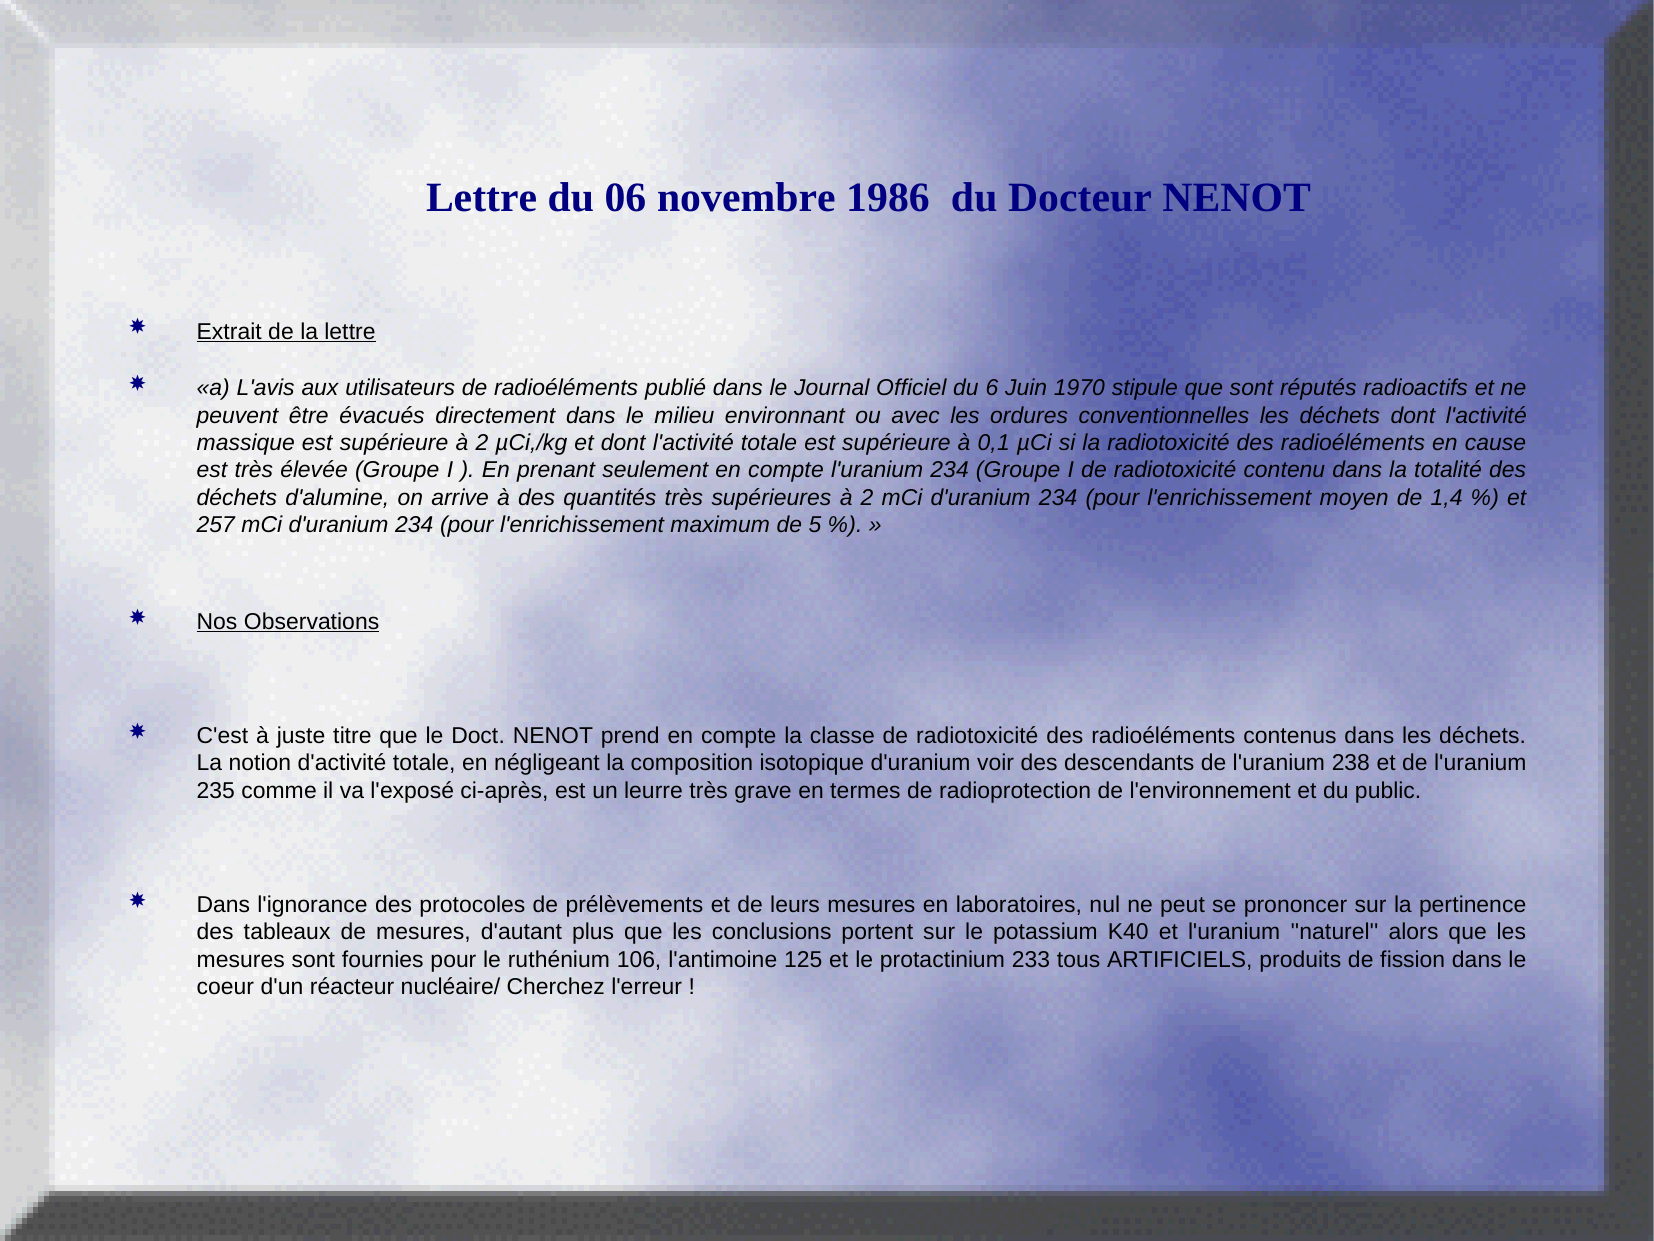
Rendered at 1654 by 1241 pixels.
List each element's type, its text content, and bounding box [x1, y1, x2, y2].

title Lettre du 06 novembre 1986 du Docteur NENOT [201, 105, 1537, 296]
picture [0, 0, 1654, 1241]
list Extrait de la lettre «a) L'avis aux utilisateurs de radioéléments publié dans le Journal Officiel du 6 Juin 1970 stipule que sont réputés radioactifs et ne peuvent être évacués directement dans le milieu environnant ou avec les ordures conventionnelles les déchets dont l'activité massique est supérieure à 2 µCi,/kg et dont l'activité totale est supérieure à 0,1 µCi si la radiotoxicité des radioéléments en cause est très élevée (Groupe I ). En prenant seulement en compte l'uranium 234 (Groupe I de radiotoxicité contenu dans la totalité des déchets d'alumine, on arrive à des quantités très supérieures à 2 mCi d'uranium 234 (pour l'enrichissement moyen de 1,4 %) et 257 mCi d'uranium 234 (pour l'enrichissement maximum de 5 %). » Nos Observations C'est à juste titre que le Doct. NENOT prend en compte la classe de radiotoxicité des radioéléments contenus dans les déchets. La notion d'activité totale, en négligeant la composition isotopique d'uranium voir des descendants de l'uranium 238 et de l'uranium 235 comme il va l'exposé ci-après, est un leurre très grave en termes de radioprotection de l'environnement et du public. Dans l'ignorance des protocoles de prélèvements et de leurs mesures en laboratoires, nul ne peut se prononcer sur la pertinence des tableaux de mesures, d'autant plus que les conclusions portent sur le potassium K40 et l'uranium ''naturel'' alors que les mesures sont fournies pour le ruthénium 106, l'antimoine 125 et le protactinium 233 tous ARTIFICIELS, produits de fission dans le coeur d'un réacteur nucléaire/ Cherchez l'erreur ! [121, 324, 1528, 1104]
